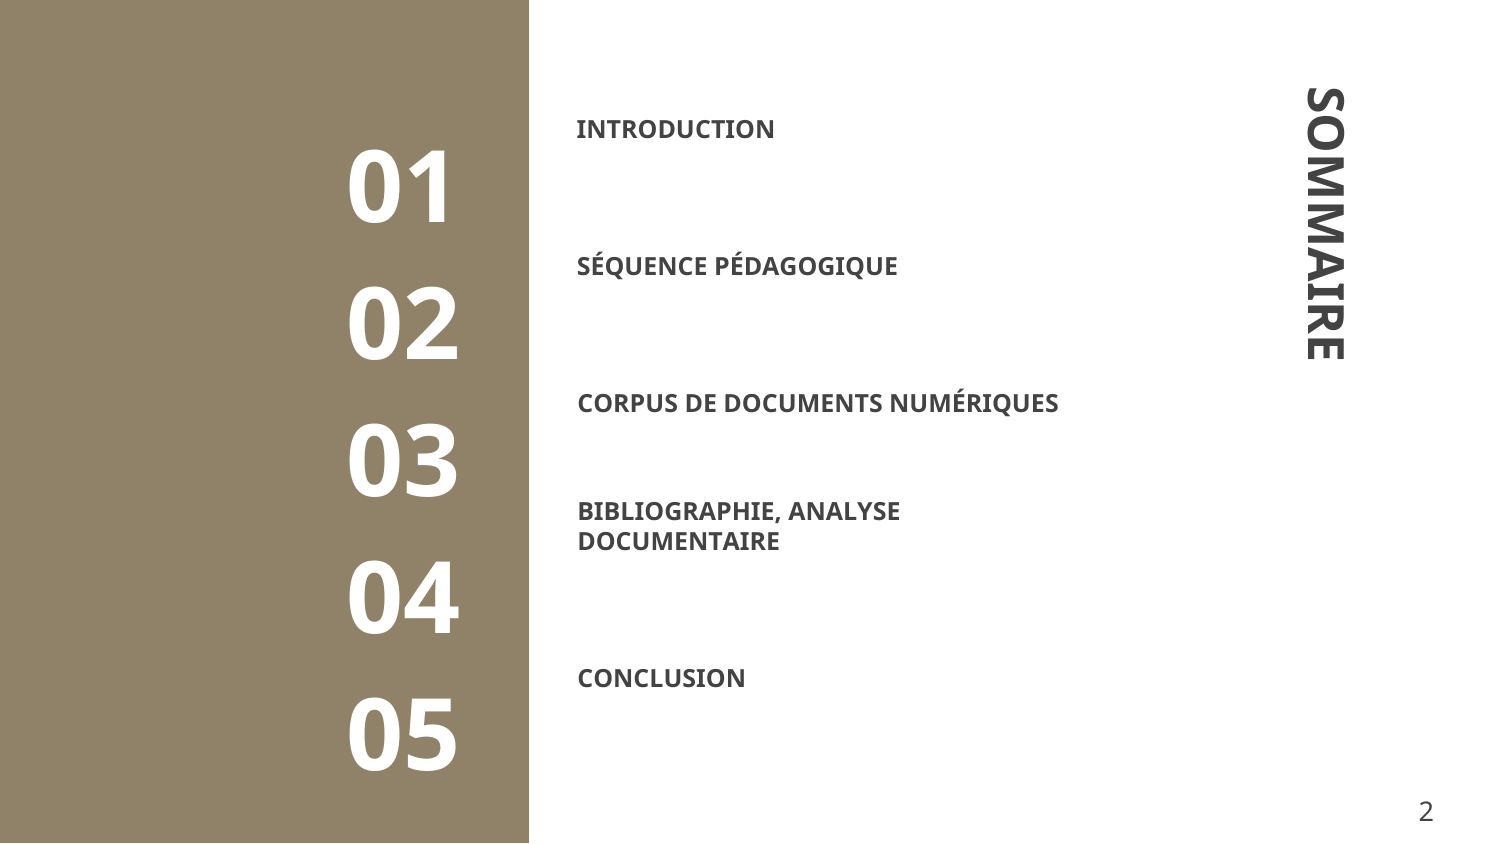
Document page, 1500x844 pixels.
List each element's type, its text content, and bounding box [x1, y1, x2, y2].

title 03 [331, 381, 590, 476]
title 01 [331, 107, 618, 203]
title 04 [331, 518, 590, 613]
title BIBLIOGRAPHIE, ANALYSE DOCUMENTAIRE [562, 475, 1123, 571]
title SÉQUENCE PÉDAGOGIQUE [561, 200, 932, 296]
text_box [0, 0, 529, 843]
text_box ‹#› [1403, 779, 1494, 844]
title CORPUS DE DOCUMENTS NUMÉRIQUES [562, 338, 1081, 433]
text_box [366, 340, 383, 348]
title CONCLUSION [562, 612, 932, 708]
text_box [366, 613, 383, 622]
text_box [366, 203, 383, 211]
text_box [366, 750, 383, 759]
title 02 [331, 244, 597, 340]
title 05 [331, 654, 590, 750]
title INTRODUCTION [561, 63, 932, 159]
title SOMMAIRE [1293, 71, 1374, 549]
text_box [366, 476, 383, 485]
